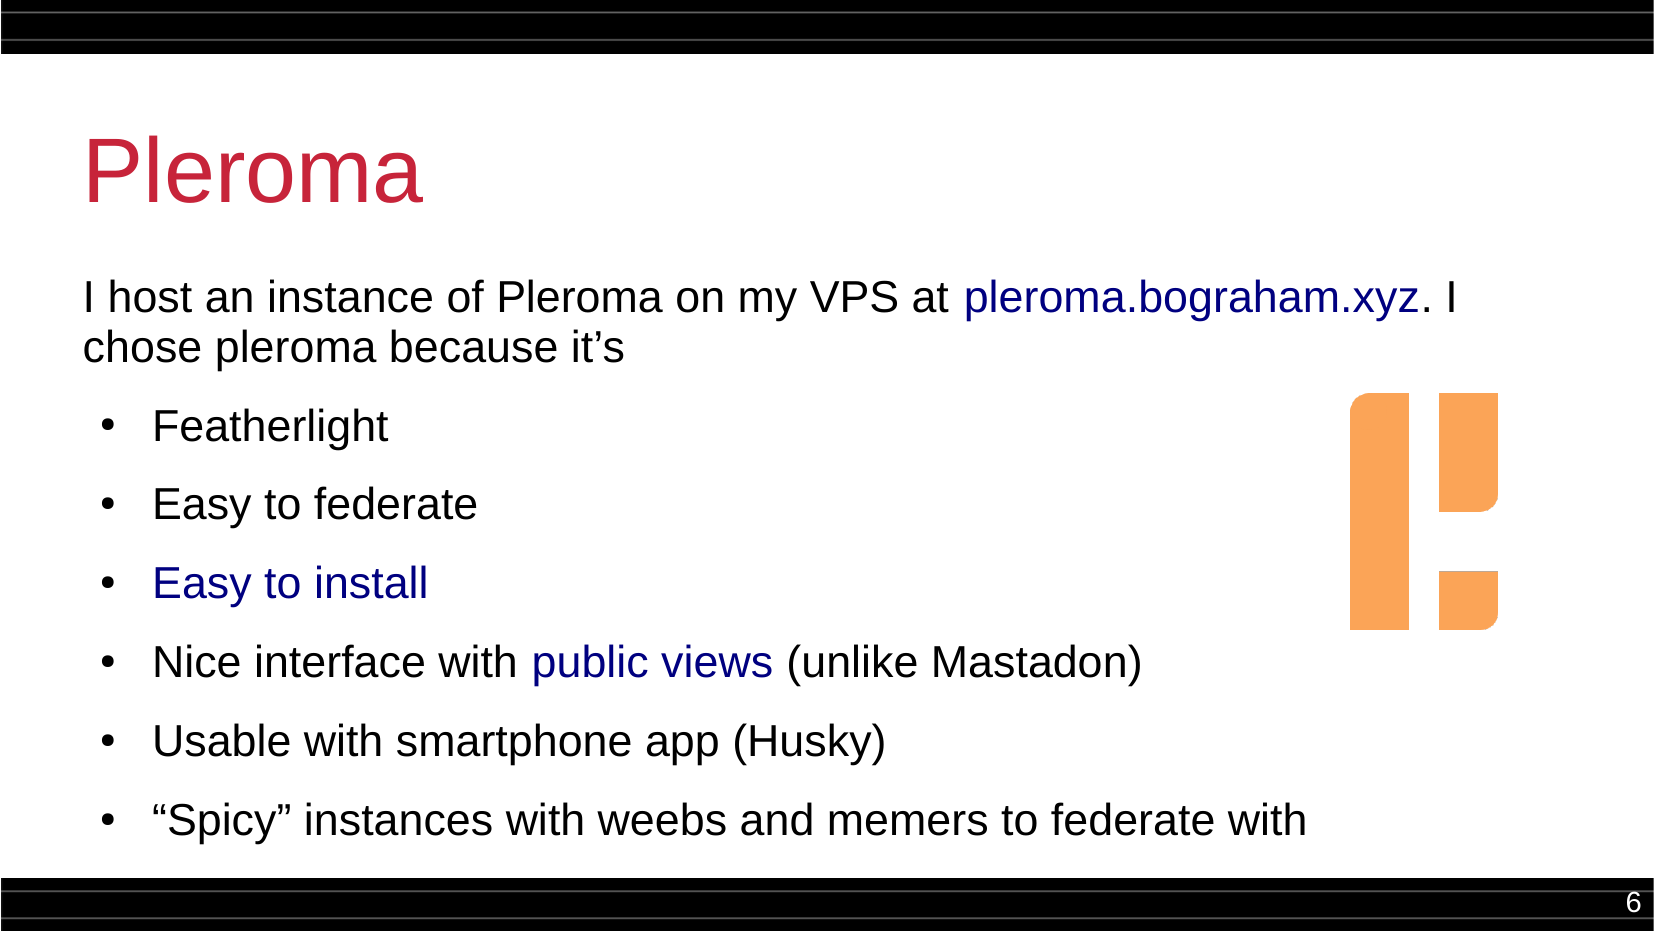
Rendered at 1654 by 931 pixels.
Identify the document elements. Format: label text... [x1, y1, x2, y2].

list I host an instance of Pleroma on my VPS at pleroma.bograham.xyz. I chose pleroma because it’s Featherlight Easy to federate Easy to install Nice interface with public views (unlike Mastadon) Usable with smartphone app (Husky) “Spicy” instances with weebs and memers to federate with [82, 271, 1571, 851]
picture [1, 0, 1654, 54]
picture [1350, 393, 1498, 631]
picture [1, 878, 1654, 931]
title Pleroma [82, 92, 1571, 249]
